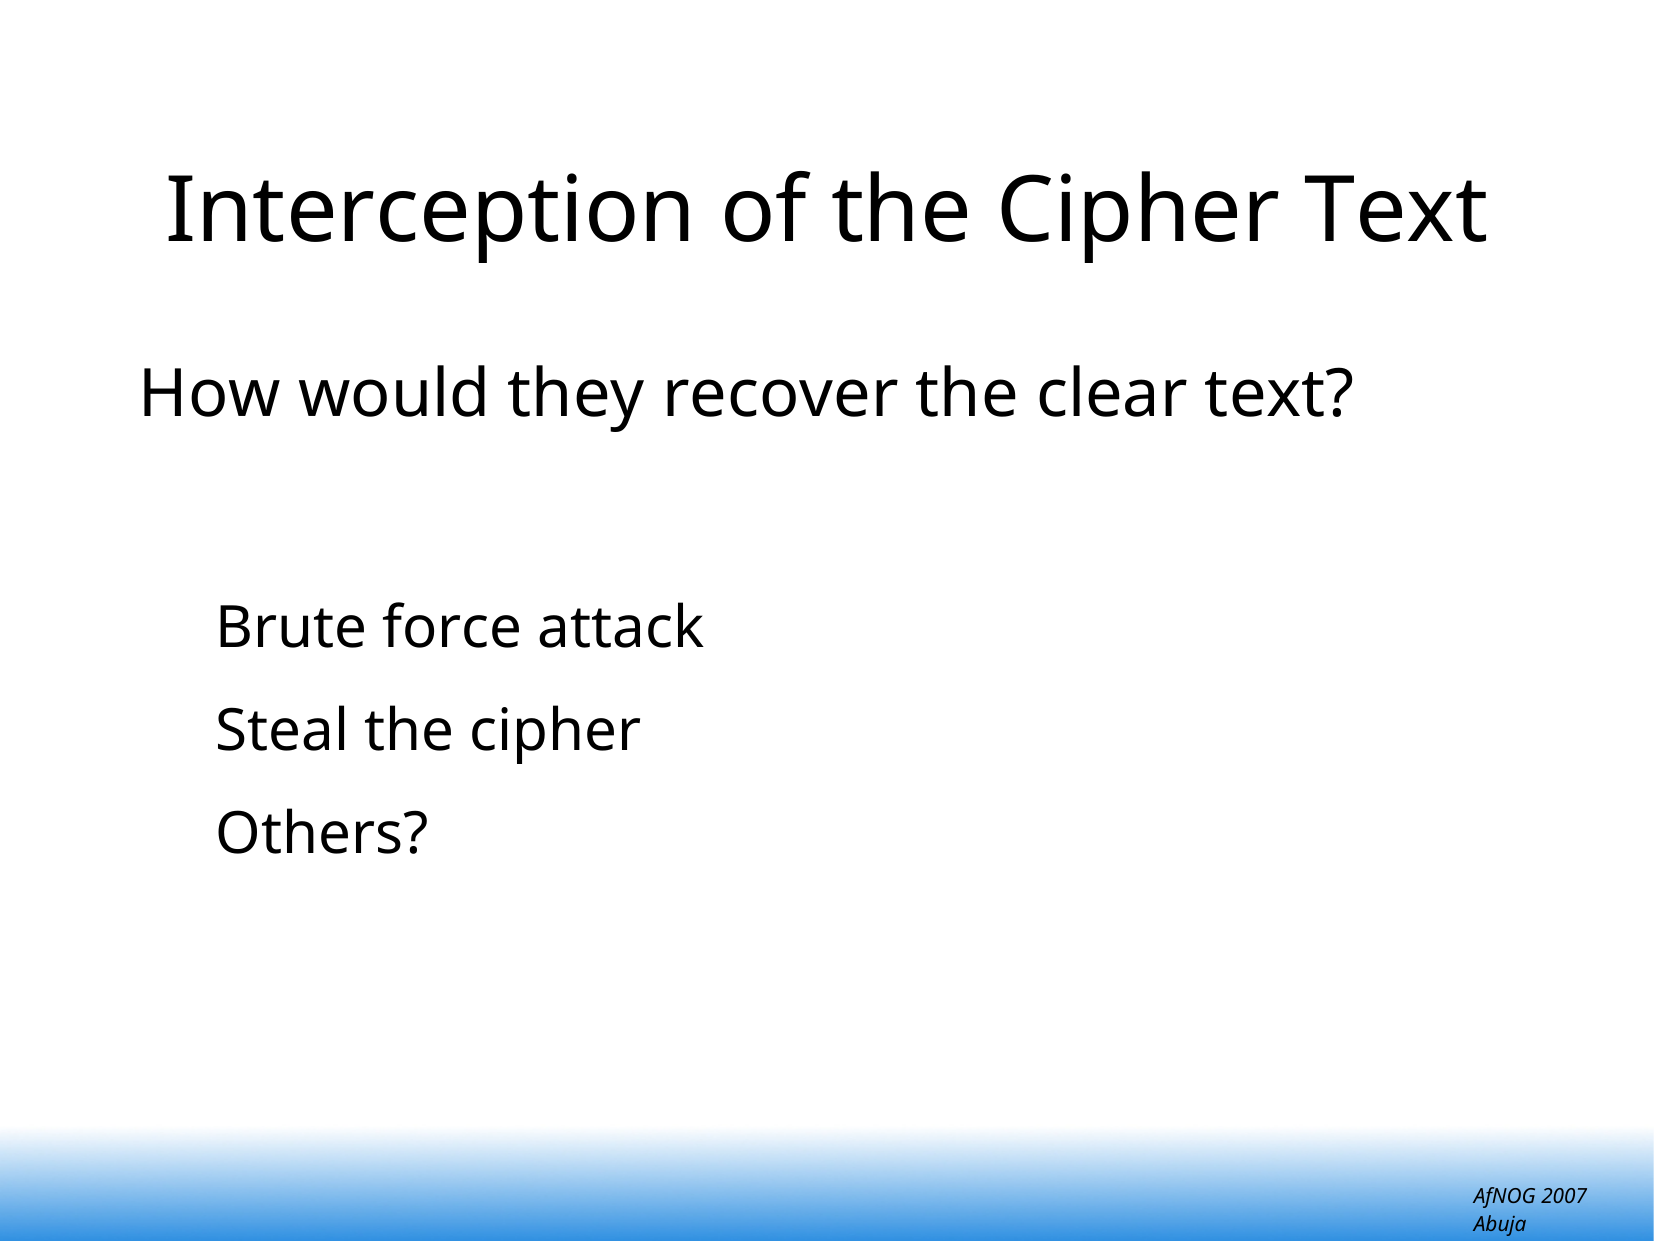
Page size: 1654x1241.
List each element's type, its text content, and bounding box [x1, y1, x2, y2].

list How would they recover the clear text? Brute force attack Steal the cipher Others? [121, 344, 1534, 1127]
picture [0, 1124, 1654, 1241]
title Interception of the Cipher Text [121, 102, 1534, 310]
